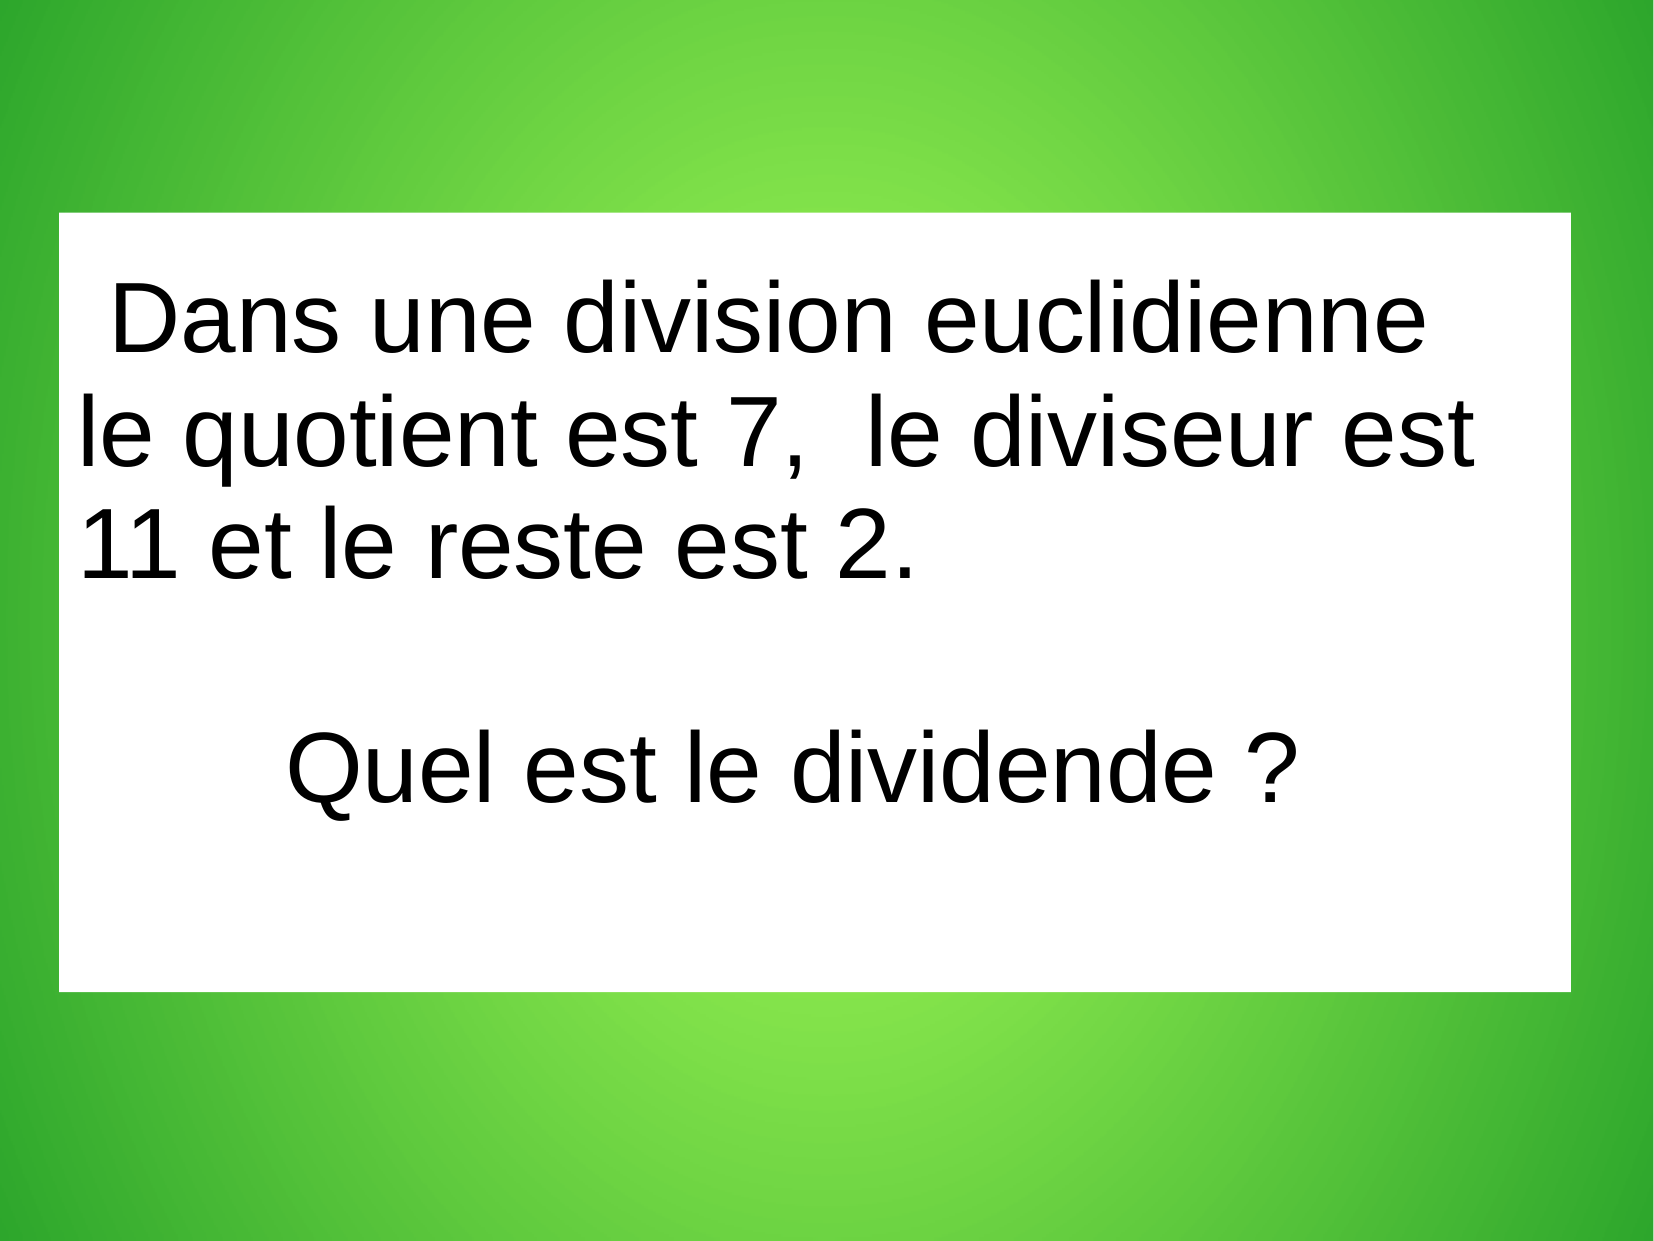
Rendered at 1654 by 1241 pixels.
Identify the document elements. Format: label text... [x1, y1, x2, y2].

subtitle [59, 212, 1571, 993]
picture [0, 0, 1654, 1241]
text_box Dans une division euclidienne le quotient est 7, le diviseur est 11 et le reste est 2. Quel est le dividende ? [62, 243, 1524, 831]
